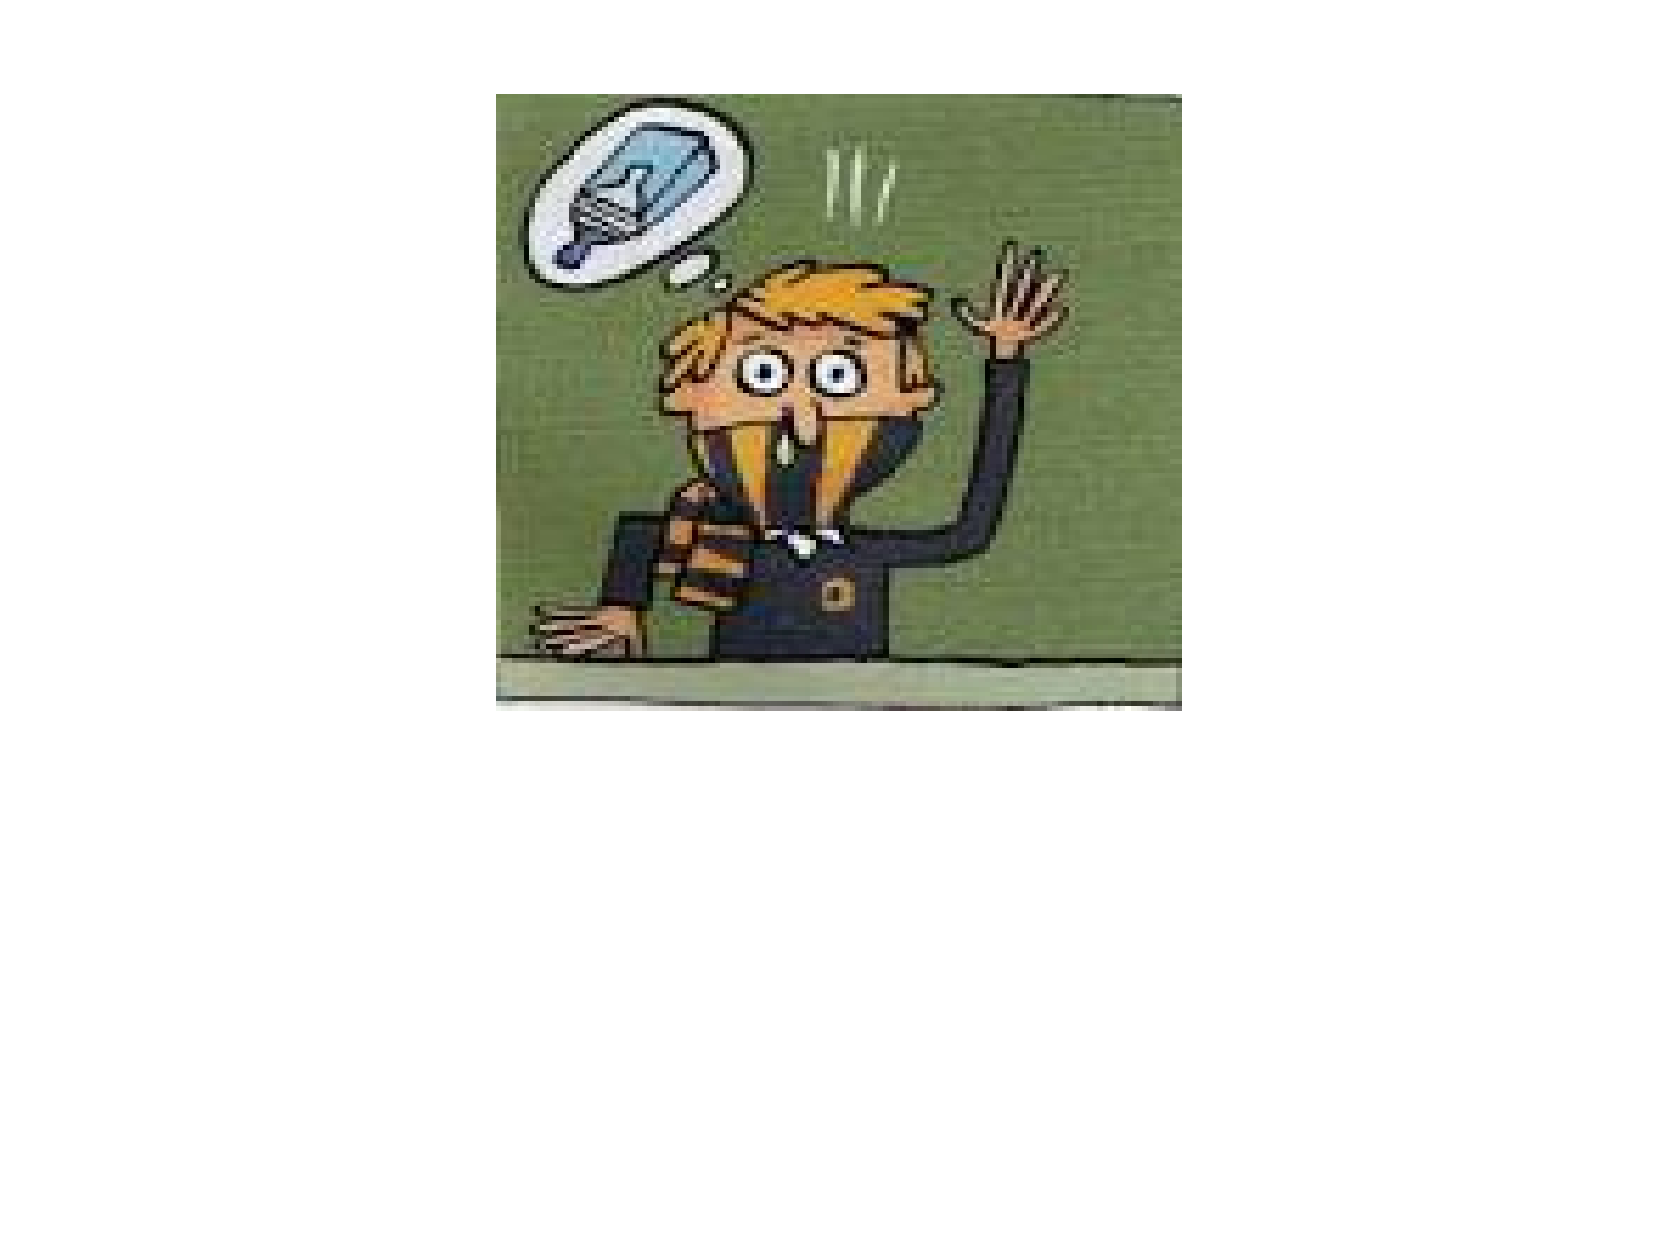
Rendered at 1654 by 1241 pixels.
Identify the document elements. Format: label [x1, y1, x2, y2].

picture [496, 94, 1182, 711]
